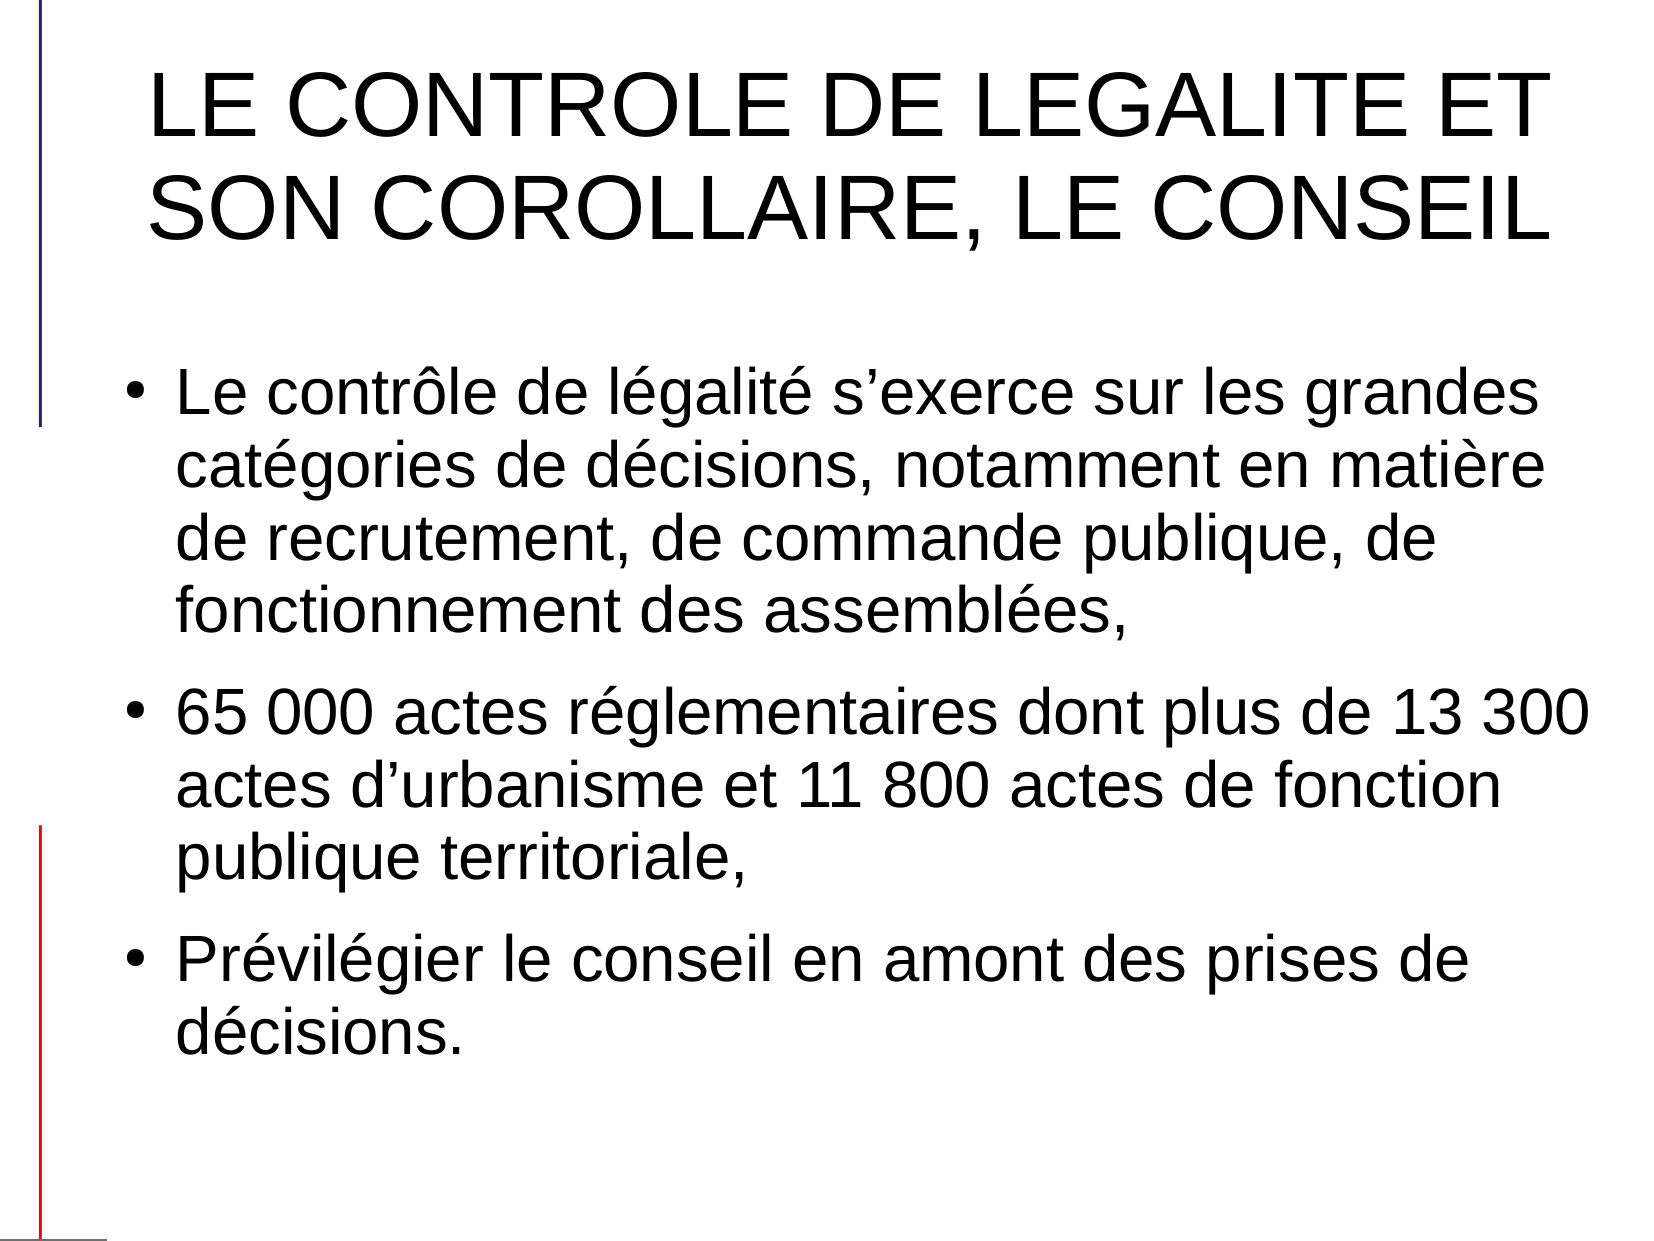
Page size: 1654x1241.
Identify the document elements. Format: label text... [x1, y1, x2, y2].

list Le contrôle de légalité s’exerce sur les grandes catégories de décisions, notamment en matière de recrutement, de commande publique, de fonctionnement des assemblées, 65 000 actes réglementaires dont plus de 13 300 actes d’urbanisme et 11 800 actes de fonction publique territoriale, Prévilégier le conseil en amont des prises de décisions. [107, 355, 1595, 1075]
picture [0, 0, 107, 1241]
title LE CONTROLE DE LEGALITE ET SON COROLLAIRE, LE CONSEIL [107, 52, 1595, 260]
